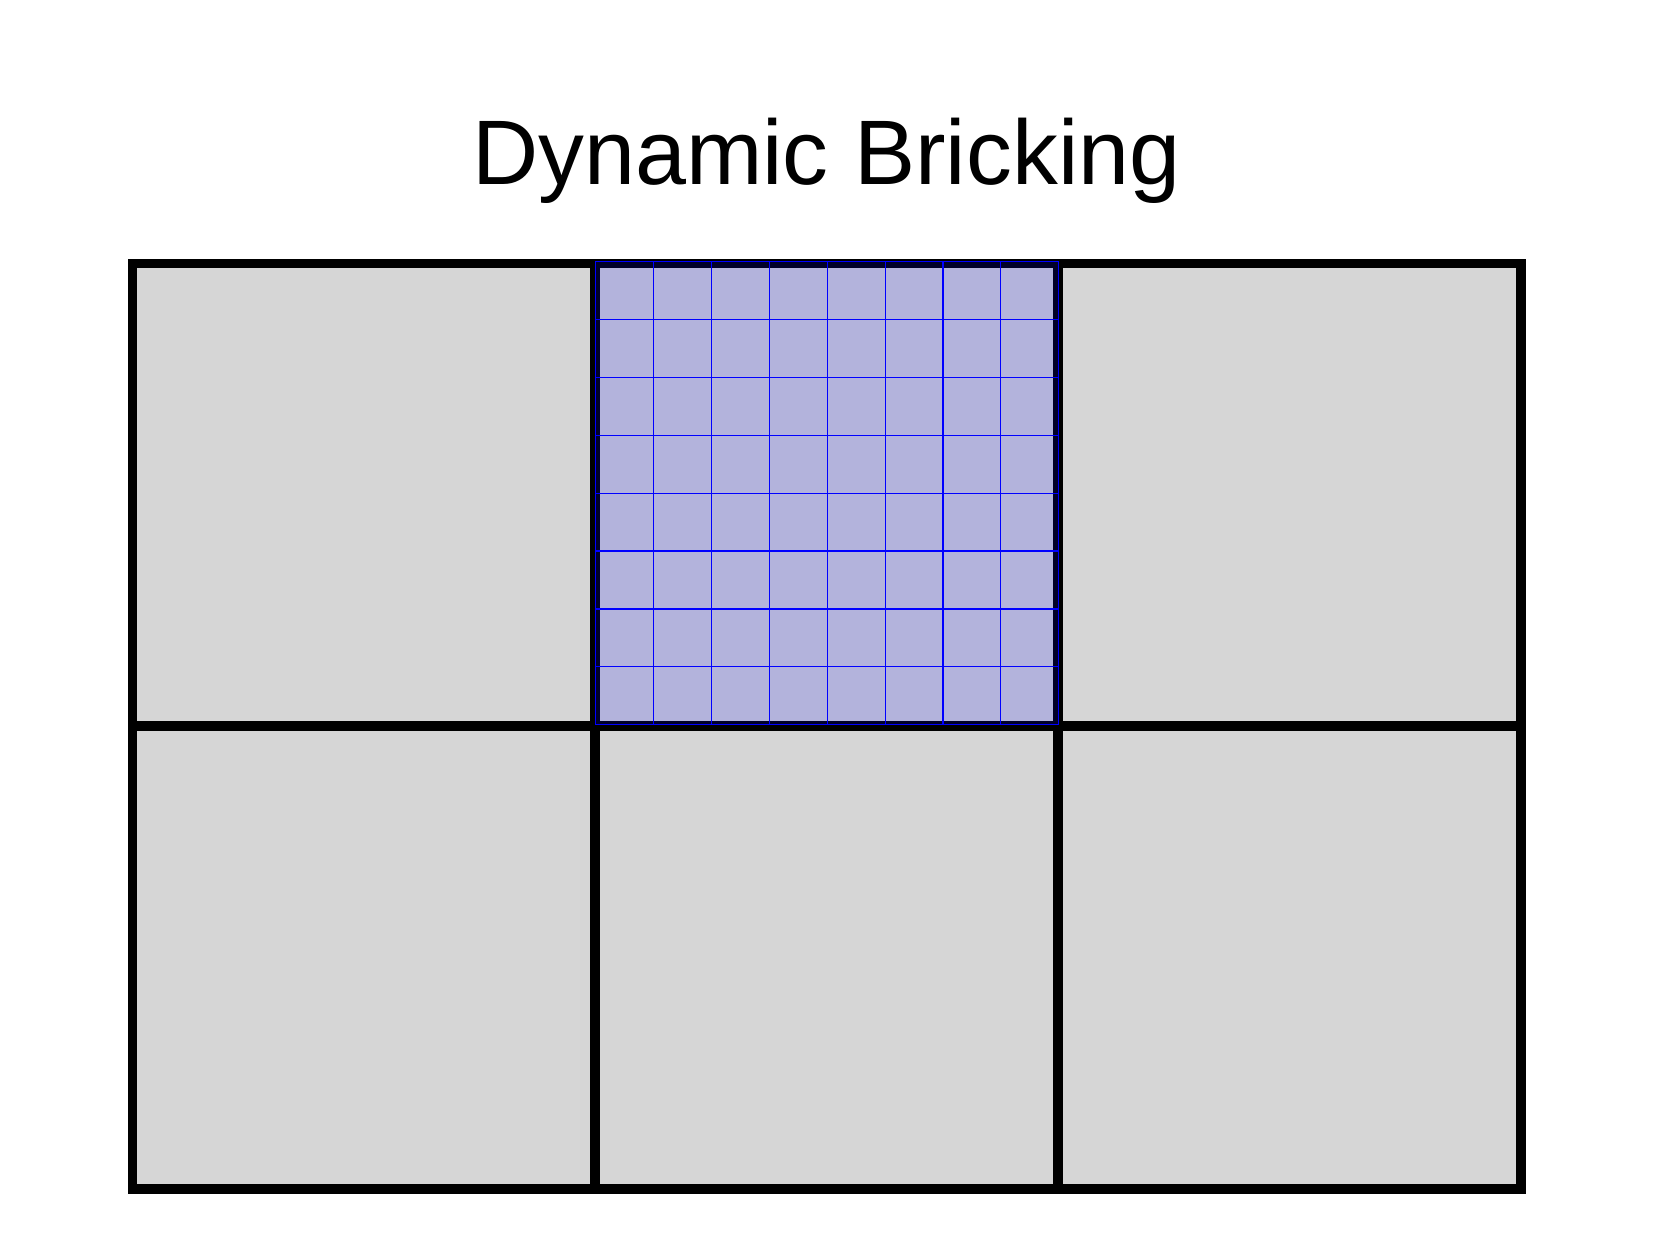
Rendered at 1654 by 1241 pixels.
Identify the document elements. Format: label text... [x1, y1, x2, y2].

title Dynamic Bricking [82, 49, 1571, 257]
picture [127, 258, 1527, 1195]
